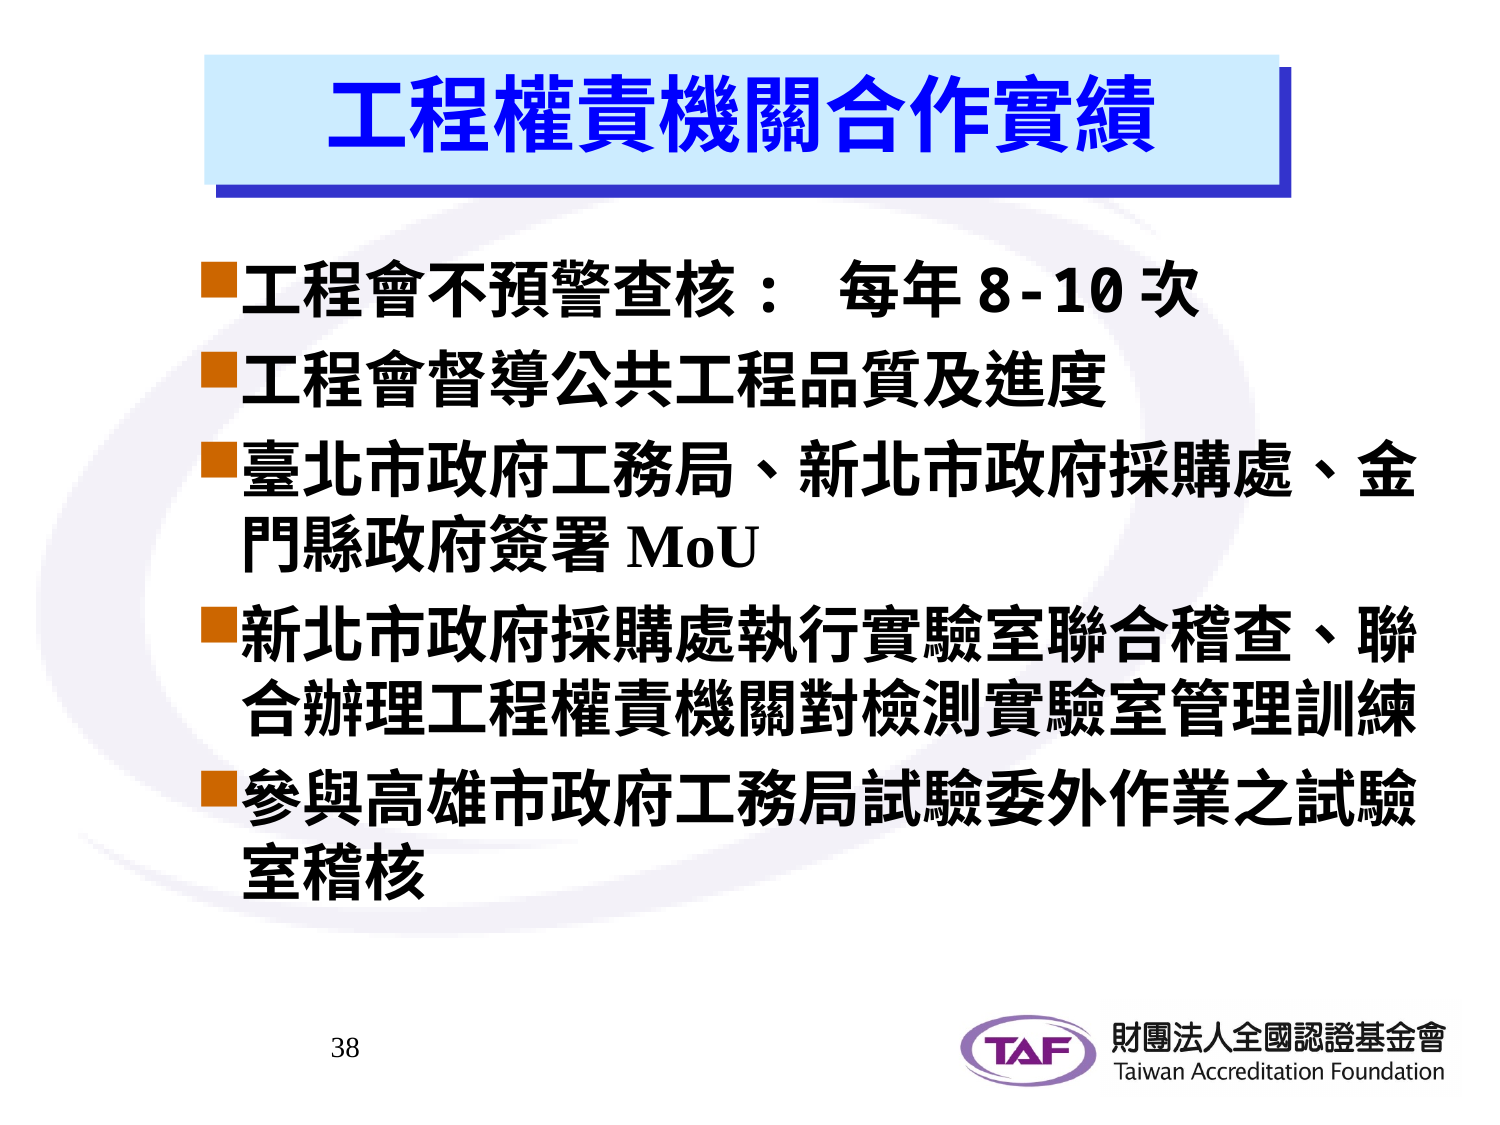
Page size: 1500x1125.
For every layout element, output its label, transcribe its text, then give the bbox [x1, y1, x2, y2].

text_box 工程權責機關合作實績 [204, 54, 1280, 185]
picture [937, 999, 1462, 1097]
text_box <編號> [199, 1021, 376, 1125]
list 工程會不預警查核: 每年8-10次 工程會督導公共工程品質及進度 臺北市政府工務局、新北市政府採購處、金門縣政府簽署MoU 新北市政府採購處執行實驗室聯合稽查、聯合辦理工程權責機關對檢測實驗室管理訓練 參與高雄市政府工務局試驗委外作業之試驗室稽核 [112, 243, 1436, 977]
